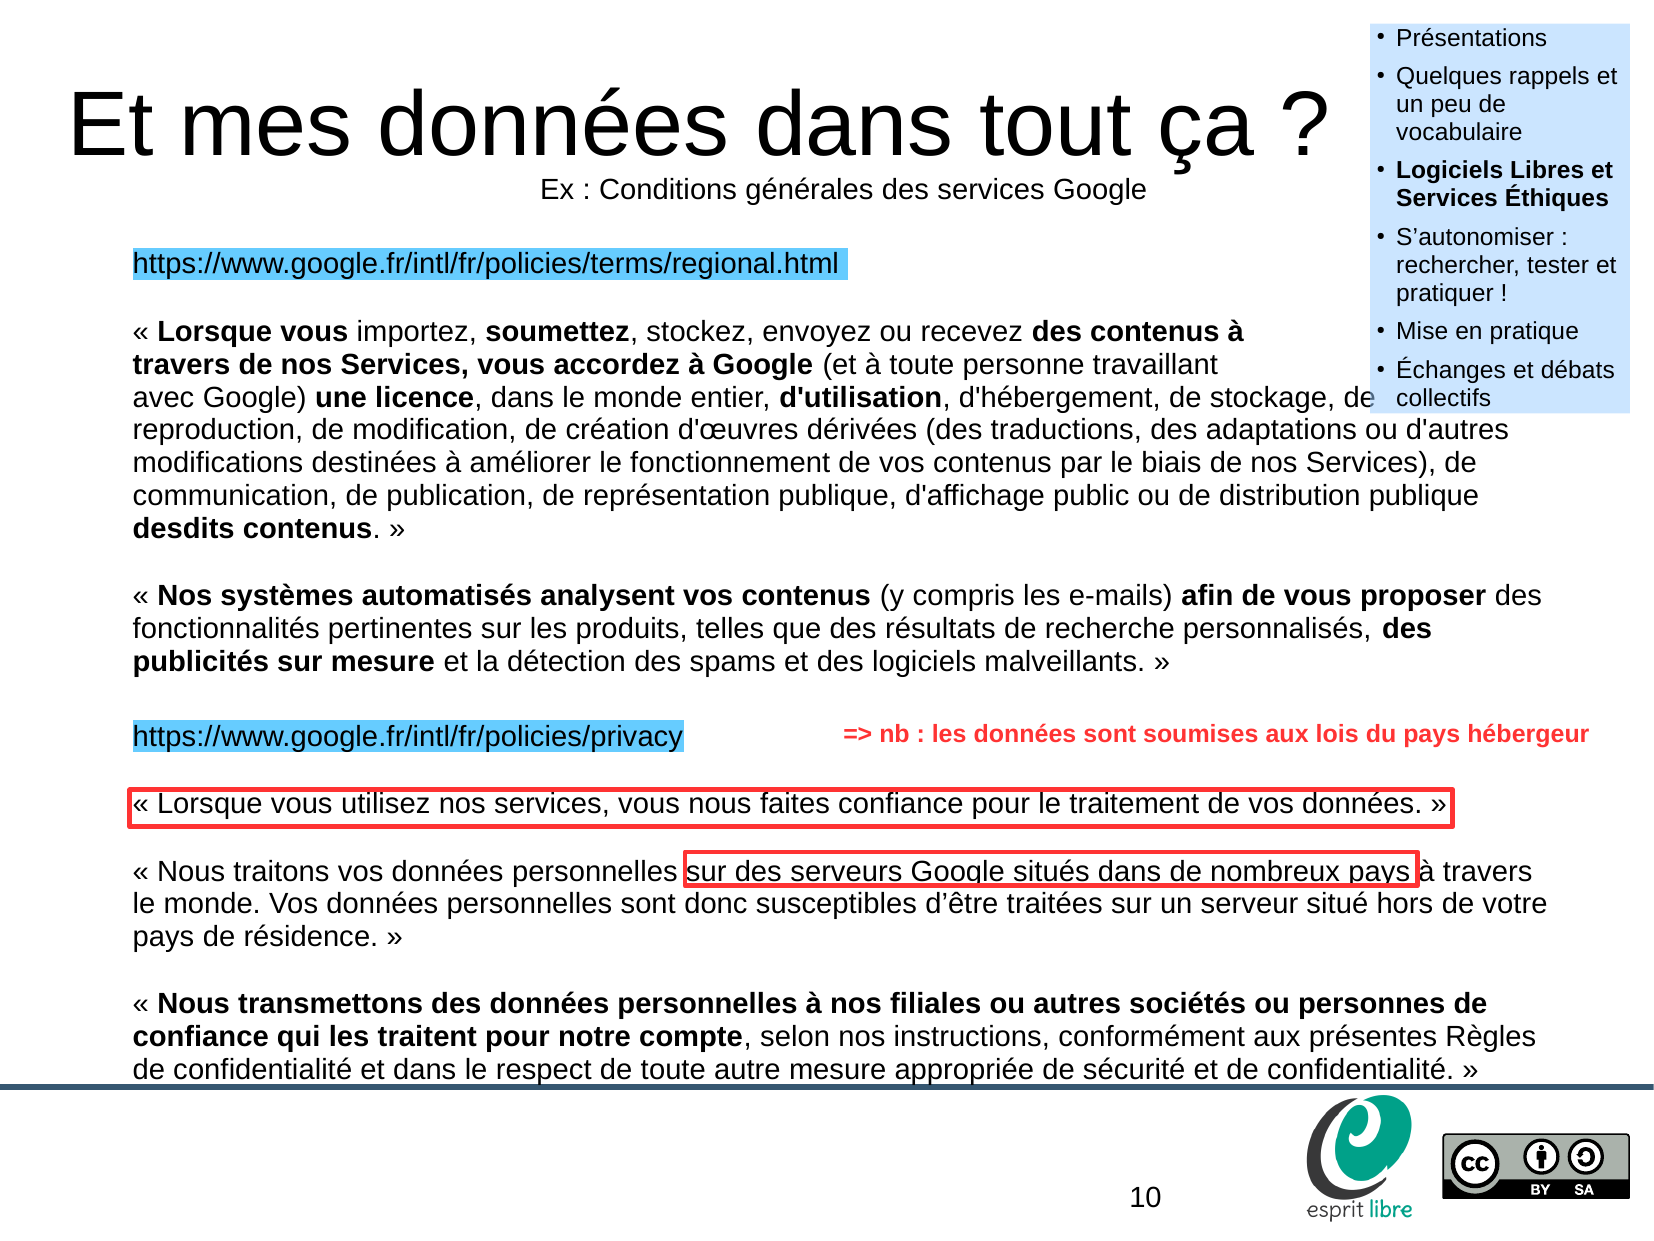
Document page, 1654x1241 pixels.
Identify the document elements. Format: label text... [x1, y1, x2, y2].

text_box Ex : Conditions générales des services Google https://www.google.fr/intl/fr/policies/terms/regional.html « Lorsque vous importez, soumettez, stockez, envoyez ou recevez des contenus à travers de nos Services, vous accordez à Google (et à toute personne travaillant avec Google) une licence, dans le monde entier, d'utilisation, d'hébergement, de stockage, de reproduction, de modification, de création d'œuvres dérivées (des traductions, des adaptations ou d'autres modifications destinées à améliorer le fonctionnement de vos contenus par le biais de nos Services), de communication, de publication, de représentation publique, d'affichage public ou de distribution publique desdits contenus. » « Nos systèmes automatisés analysent vos contenus (y compris les e-mails) afin de vous proposer des fonctionnalités pertinentes sur les produits, telles que des résultats de recherche personnalisés, des publicités sur mesure et la détection des spams et des logiciels malveillants. » https://www.google.fr/intl/fr/policies/privacy « Lorsque vous utilisez nos services, vous nous faites confiance pour le traitement de vos données. » « Nous traitons vos données personnelles sur des serveurs Google situés dans de nombreux pays à travers le monde. Vos données personnelles sont donc susceptibles d’être traitées sur un serveur situé hors de votre pays de résidence. » « Nous transmettons des données personnelles à nos filiales ou autres sociétés ou personnes de confiance qui les traitent pour notre compte, selon nos instructions, conformément aux présentes Règles de confidentialité et dans le respect de toute autre mesure appropriée de sécurité et de confidentialité. » [82, 165, 1571, 1094]
picture [1293, 1094, 1424, 1223]
text_box => nb : les données sont soumises aux lois du pays hébergeur [828, 712, 1613, 756]
list Présentations Quelques rappels et un peu de vocabulaire Logiciels Libres et Services Éthiques S’autonomiser : rechercher, tester et pratiquer ! Mise en pratique Échanges et débats collectifs [1370, 23, 1630, 414]
title Et mes données dans tout ça ? [5, 19, 1394, 227]
